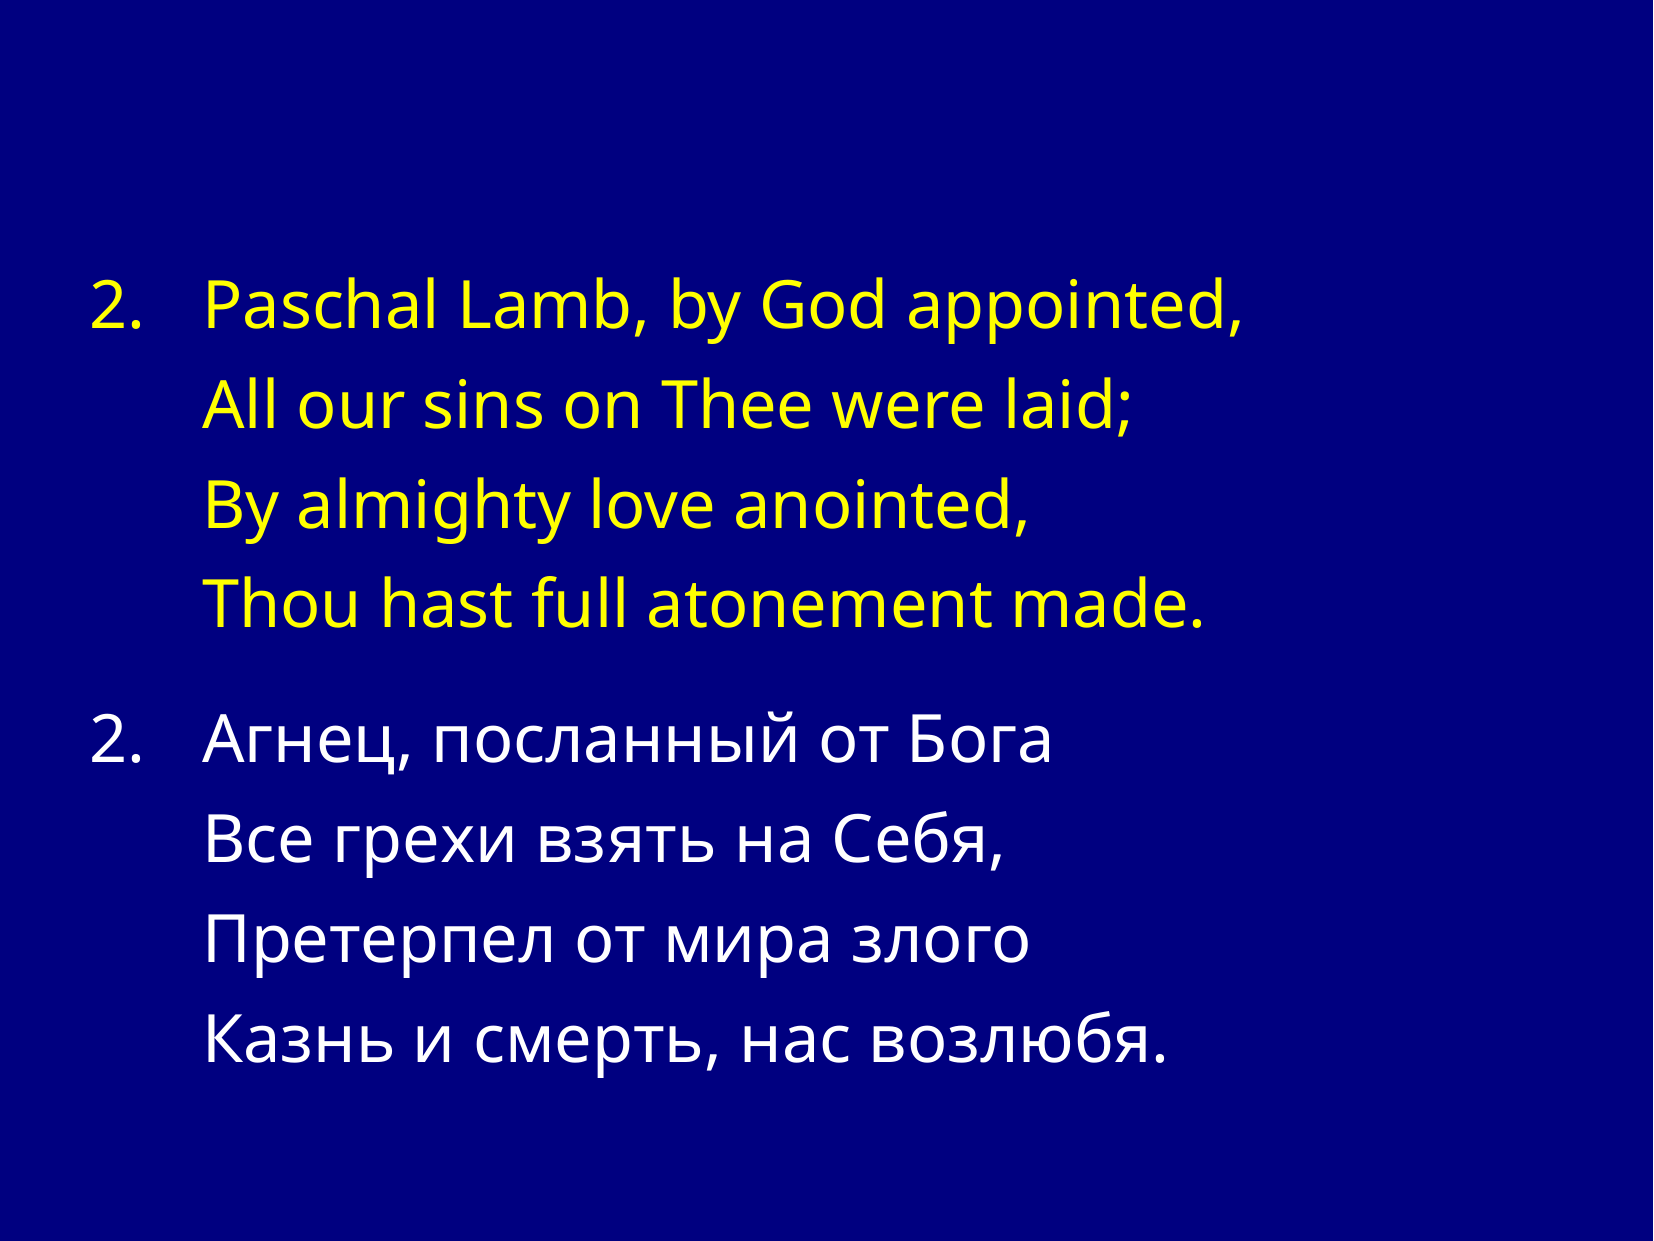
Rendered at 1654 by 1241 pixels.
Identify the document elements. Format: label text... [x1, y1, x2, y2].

text_box 2. Paschal Lamb, by God appointed, All our sins on Thee were laid; By almighty love anointed, Thou hast full atonement made. [75, 150, 1576, 638]
text_box 2. Агнец, посланный от Бога Все грехи взять на Себя, Претерпел от мира злого Казнь и смерть, нас возлюбя. [75, 675, 1576, 1163]
